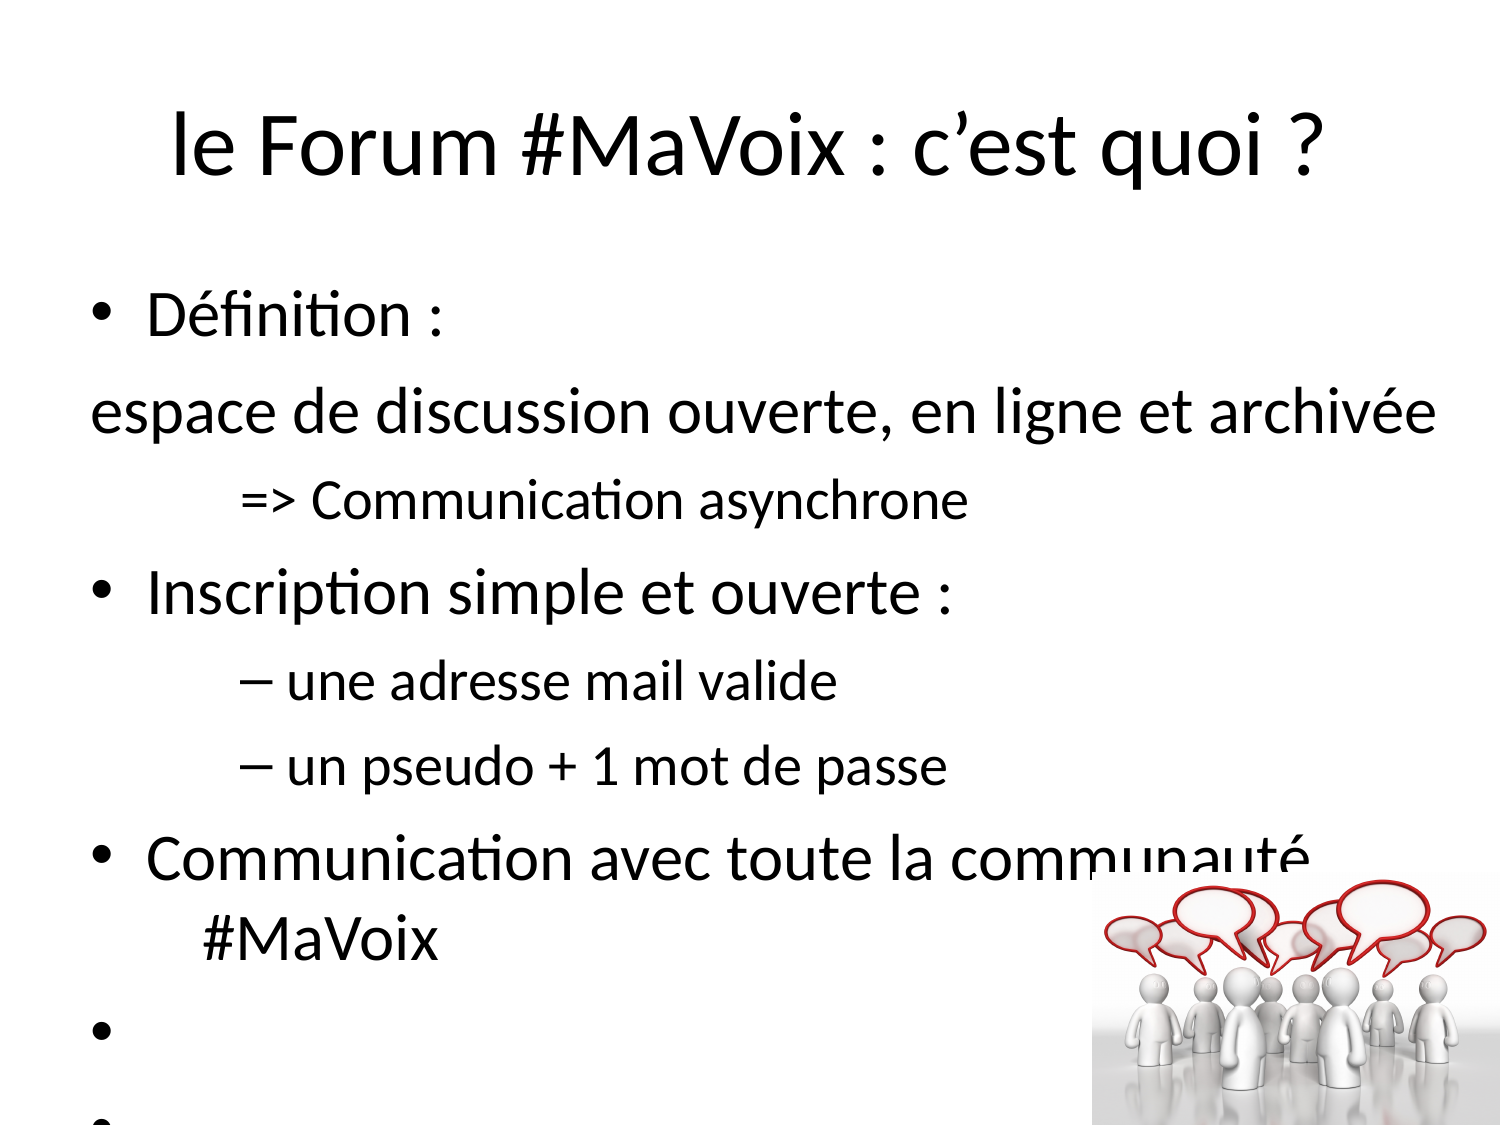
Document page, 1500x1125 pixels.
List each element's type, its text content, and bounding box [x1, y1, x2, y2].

title le Forum #MaVoix : c’est quoi ? [75, 45, 1426, 233]
picture [1092, 872, 1500, 1125]
list Définition : espace de discussion ouverte, en ligne et archivée => Communication asynchrone Inscription simple et ouverte : une adresse mail valide un pseudo + 1 mot de passe Communication avec toute la communauté #MaVoix [75, 262, 1471, 1005]
